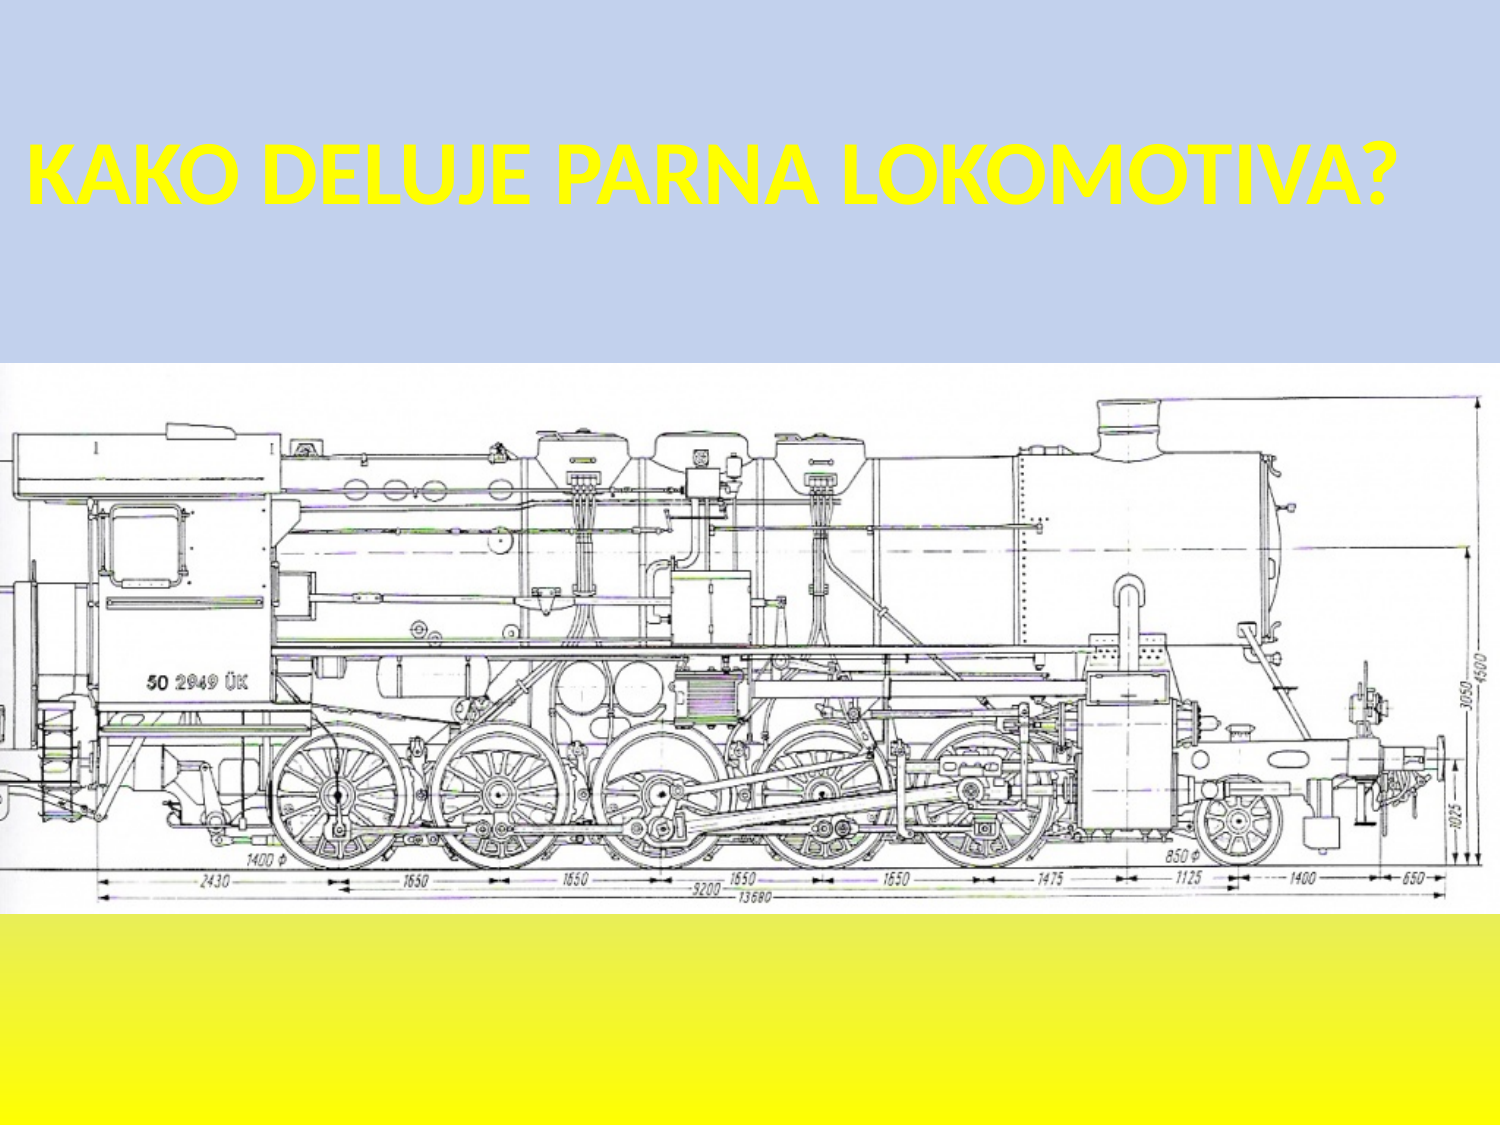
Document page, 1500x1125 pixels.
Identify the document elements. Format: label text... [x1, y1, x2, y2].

picture [0, 363, 1500, 915]
text_box KAKO DELUJE PARNA LOKOMOTIVA? [11, 105, 1500, 363]
